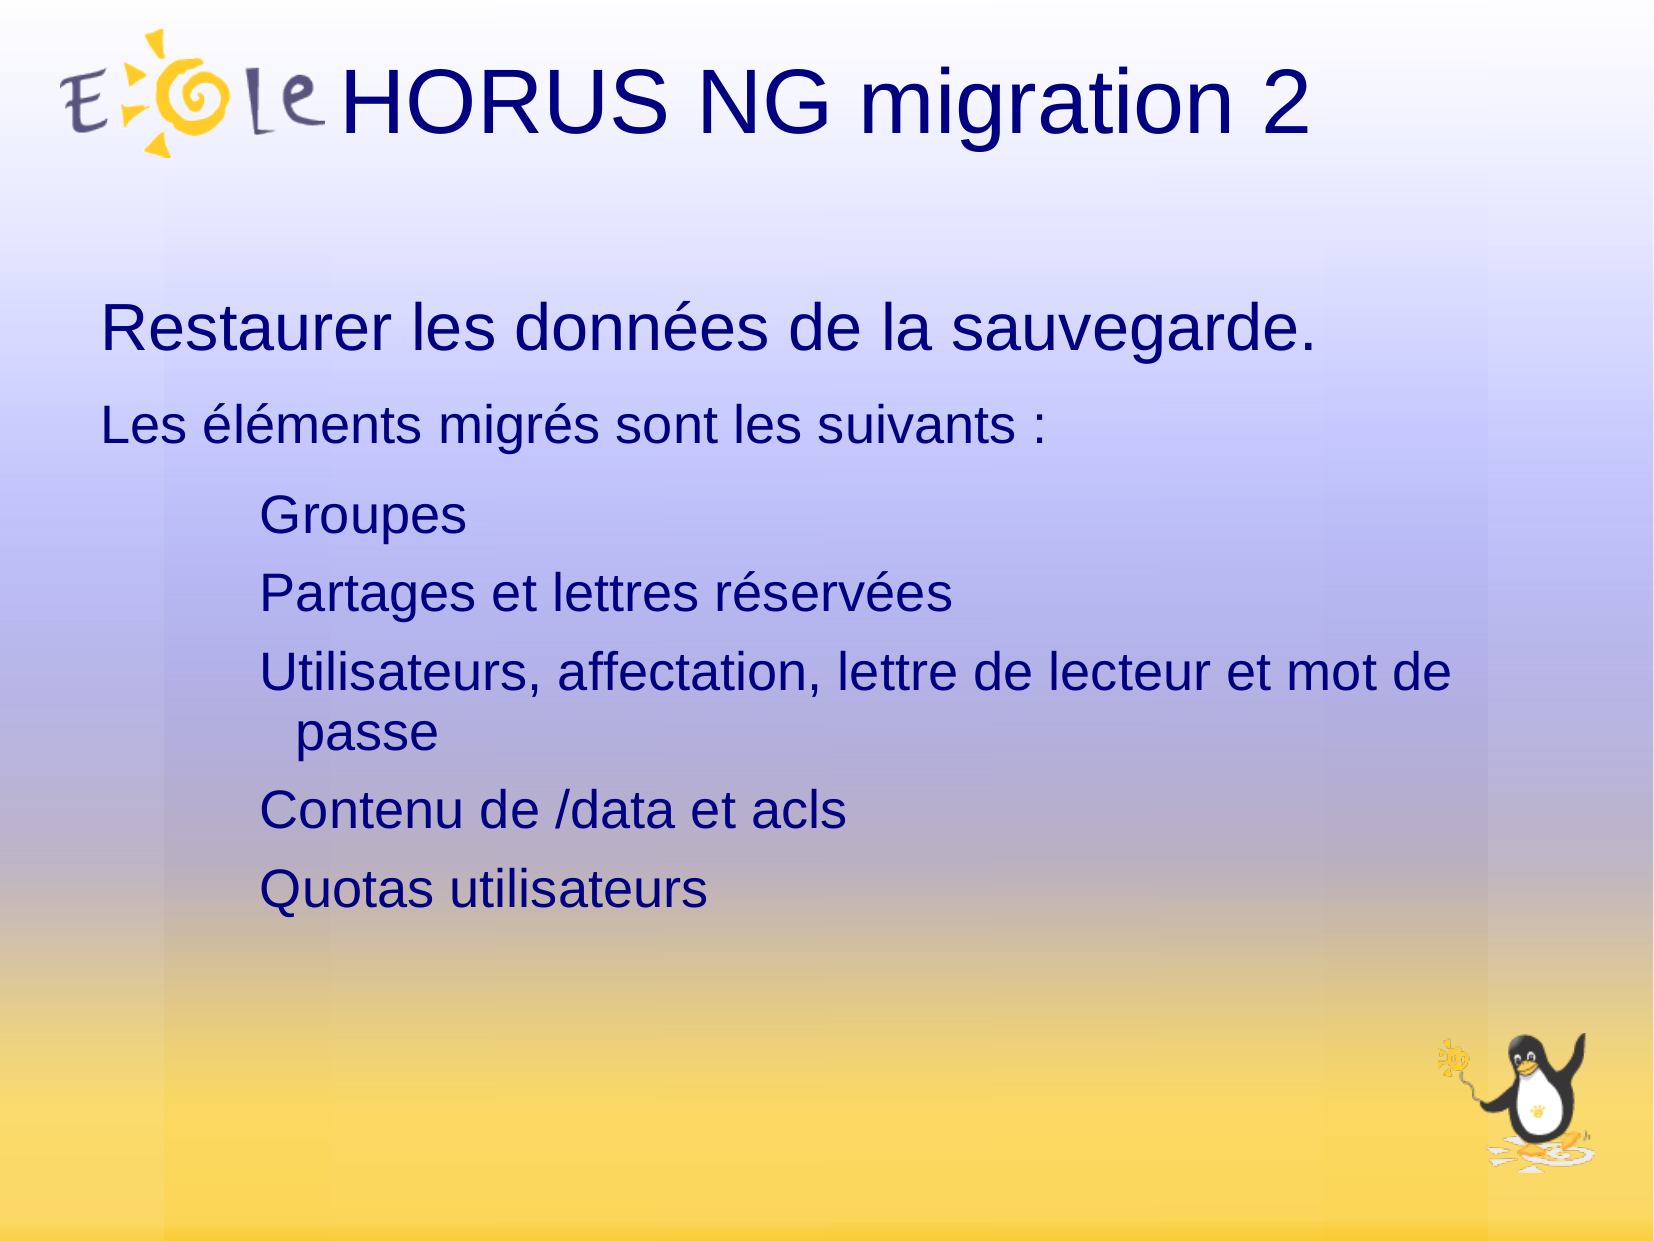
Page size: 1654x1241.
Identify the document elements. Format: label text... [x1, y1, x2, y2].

list Restaurer les données de la sauvegarde. Les éléments migrés sont les suivants : Groupes Partages et lettres réservées Utilisateurs, affectation, lettre de lecteur et mot de passe Contenu de /data et acls Quotas utilisateurs [82, 290, 1571, 1109]
title HORUS NG migration 2 [82, 39, 1571, 267]
picture [0, 0, 1654, 1241]
